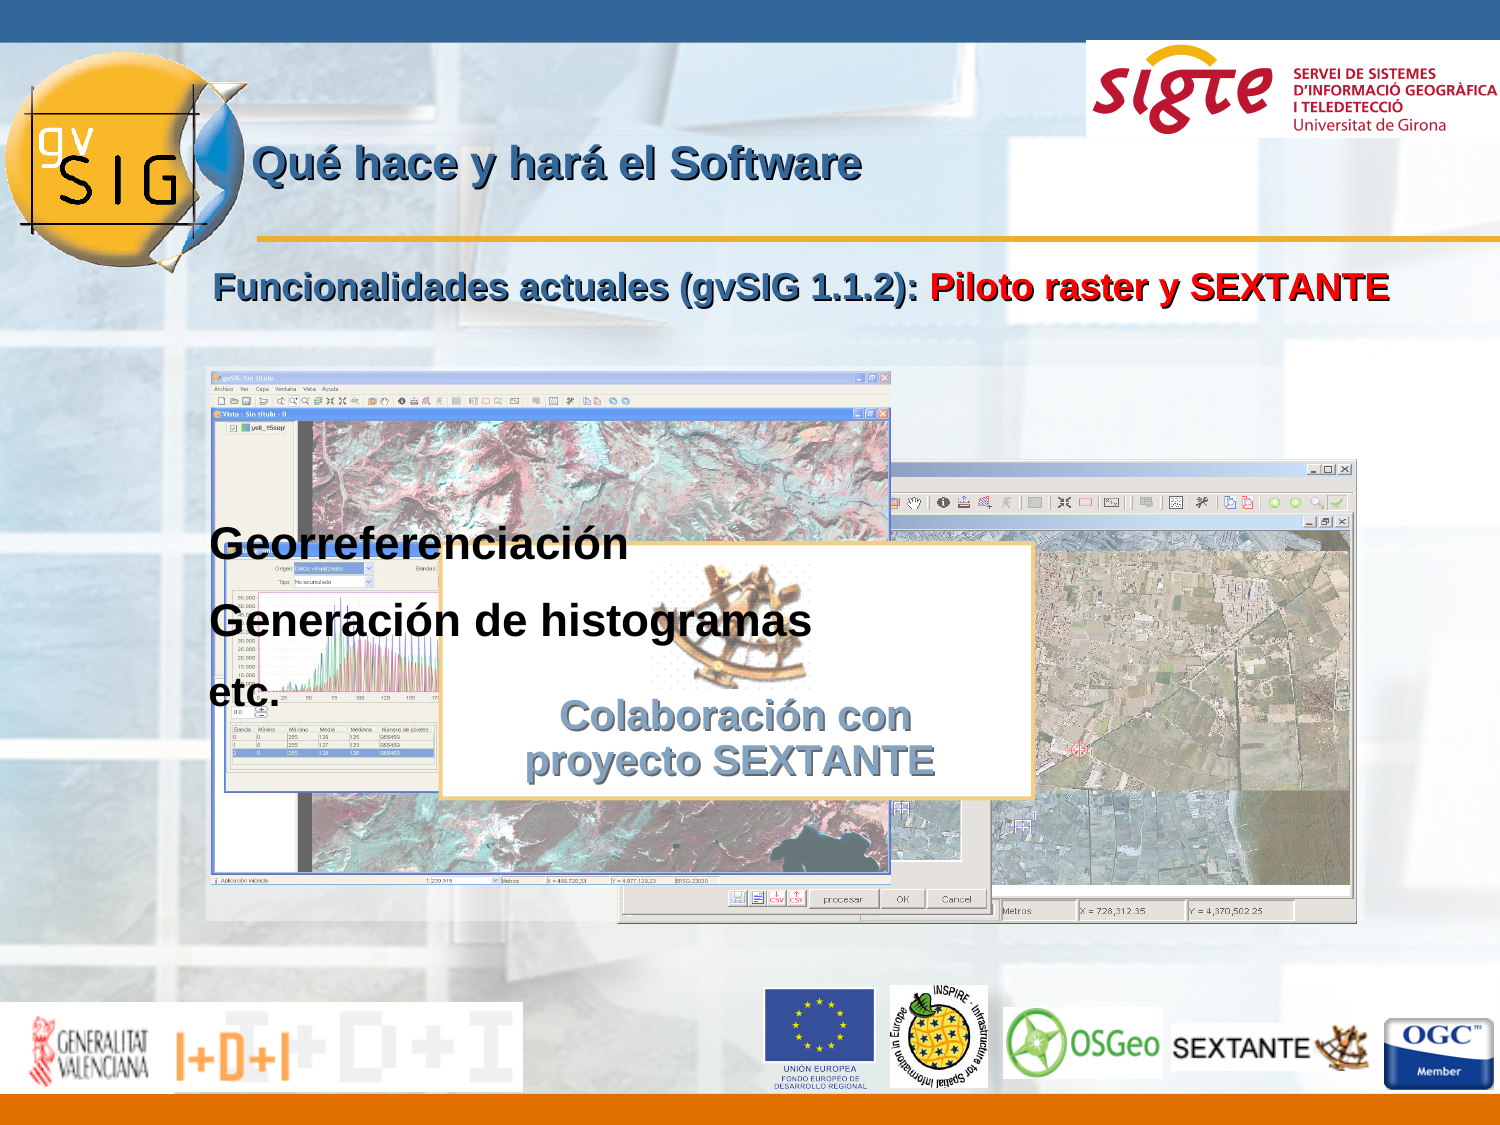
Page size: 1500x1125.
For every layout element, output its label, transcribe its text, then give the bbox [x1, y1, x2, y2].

text_box [205, 366, 1365, 484]
picture [1384, 1018, 1494, 1090]
text_box Qué hace y hará el Software [236, 131, 1500, 199]
picture [763, 987, 876, 1089]
picture [1086, 40, 1500, 131]
text_box Funcionalidades actuales (gvSIG 1.1.2): Piloto raster y SEXTANTE [197, 259, 1500, 321]
picture [0, 49, 250, 276]
text_box Georreferenciación Generación de histogramas etc. [182, 484, 1422, 737]
picture [890, 985, 988, 1088]
picture [1171, 1023, 1375, 1071]
picture [0, 1002, 523, 1094]
text_box [205, 737, 1365, 921]
picture [1003, 1007, 1163, 1079]
